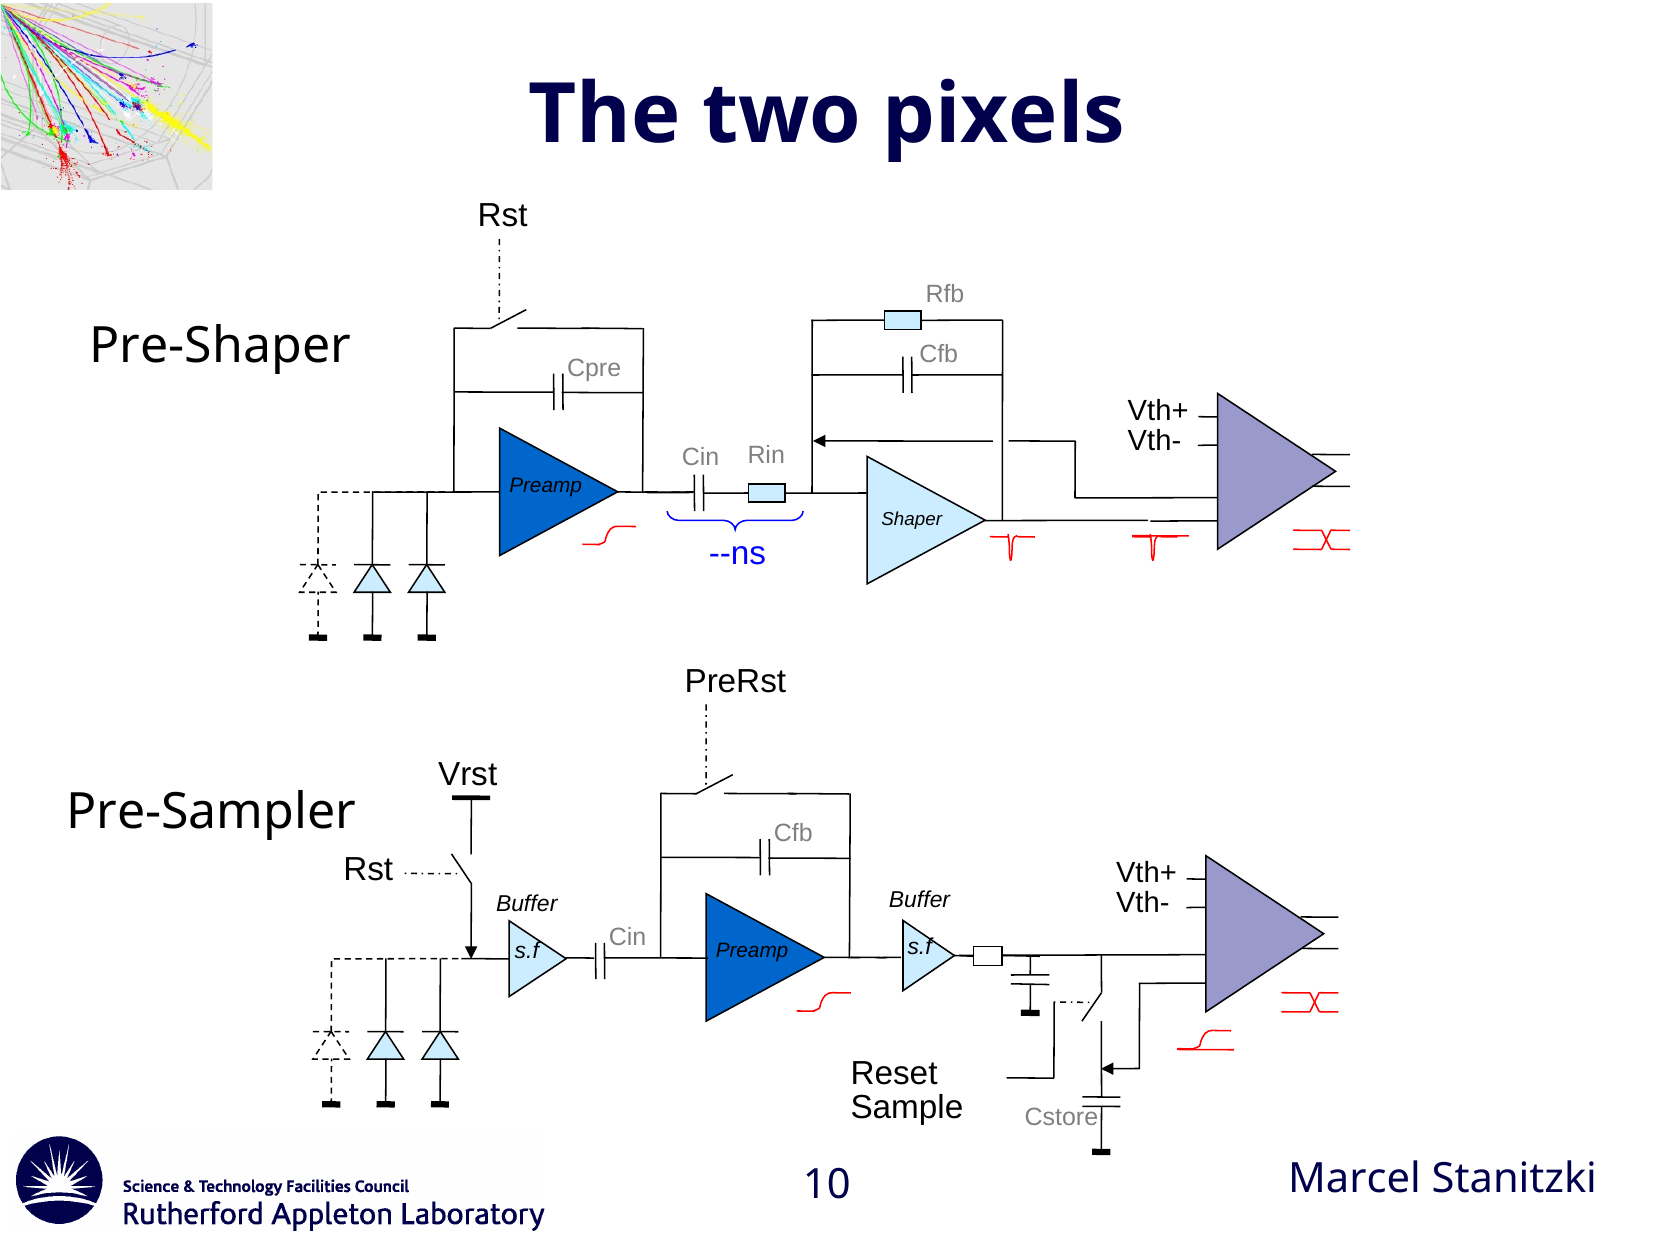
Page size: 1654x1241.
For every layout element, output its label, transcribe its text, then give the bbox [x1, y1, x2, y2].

text_box --ns [694, 529, 813, 580]
text_box Cin [667, 437, 761, 500]
text_box [408, 566, 445, 593]
picture [14, 1133, 545, 1231]
text_box [422, 1033, 459, 1060]
text_box Vth+ Vth- [1113, 388, 1218, 484]
text_box Rfb [910, 274, 1005, 338]
text_box Preamp [701, 933, 806, 976]
text_box Buffer s.f [871, 880, 968, 1004]
text_box Vth+ Vth- [1101, 850, 1206, 946]
text_box [499, 428, 572, 467]
text_box [748, 498, 785, 503]
text_box [499, 511, 583, 556]
text_box PreRst [669, 656, 825, 708]
text_box [706, 976, 790, 1022]
title The two pixels [203, 5, 1451, 213]
text_box [367, 1033, 404, 1060]
text_box Rin [732, 435, 827, 498]
picture [0, 3, 213, 190]
text_box [867, 456, 952, 502]
text_box Vrst [423, 750, 515, 801]
text_box Cfb [759, 812, 853, 876]
text_box Reset Sample [835, 1049, 1017, 1100]
text_box Cstore [1009, 1096, 1143, 1160]
text_box Cin [594, 916, 688, 980]
text_box [963, 508, 984, 533]
text_box Preamp [494, 467, 599, 511]
text_box [806, 947, 823, 968]
text_box [354, 566, 391, 593]
text_box Rst [462, 191, 554, 242]
text_box Buffer s.f [478, 884, 575, 1008]
text_box Cpre [552, 348, 647, 411]
text_box Rst [328, 845, 420, 896]
text_box Pre-Shaper [75, 299, 382, 376]
text_box [884, 311, 910, 330]
text_box [706, 893, 780, 933]
text_box Pre-Sampler [51, 766, 389, 842]
text_box [1205, 855, 1324, 1012]
text_box [599, 481, 617, 502]
text_box [867, 545, 940, 584]
text_box [1217, 393, 1336, 550]
text_box [973, 946, 1002, 966]
text_box Cfb [904, 333, 999, 397]
text_box Shaper [866, 502, 963, 545]
